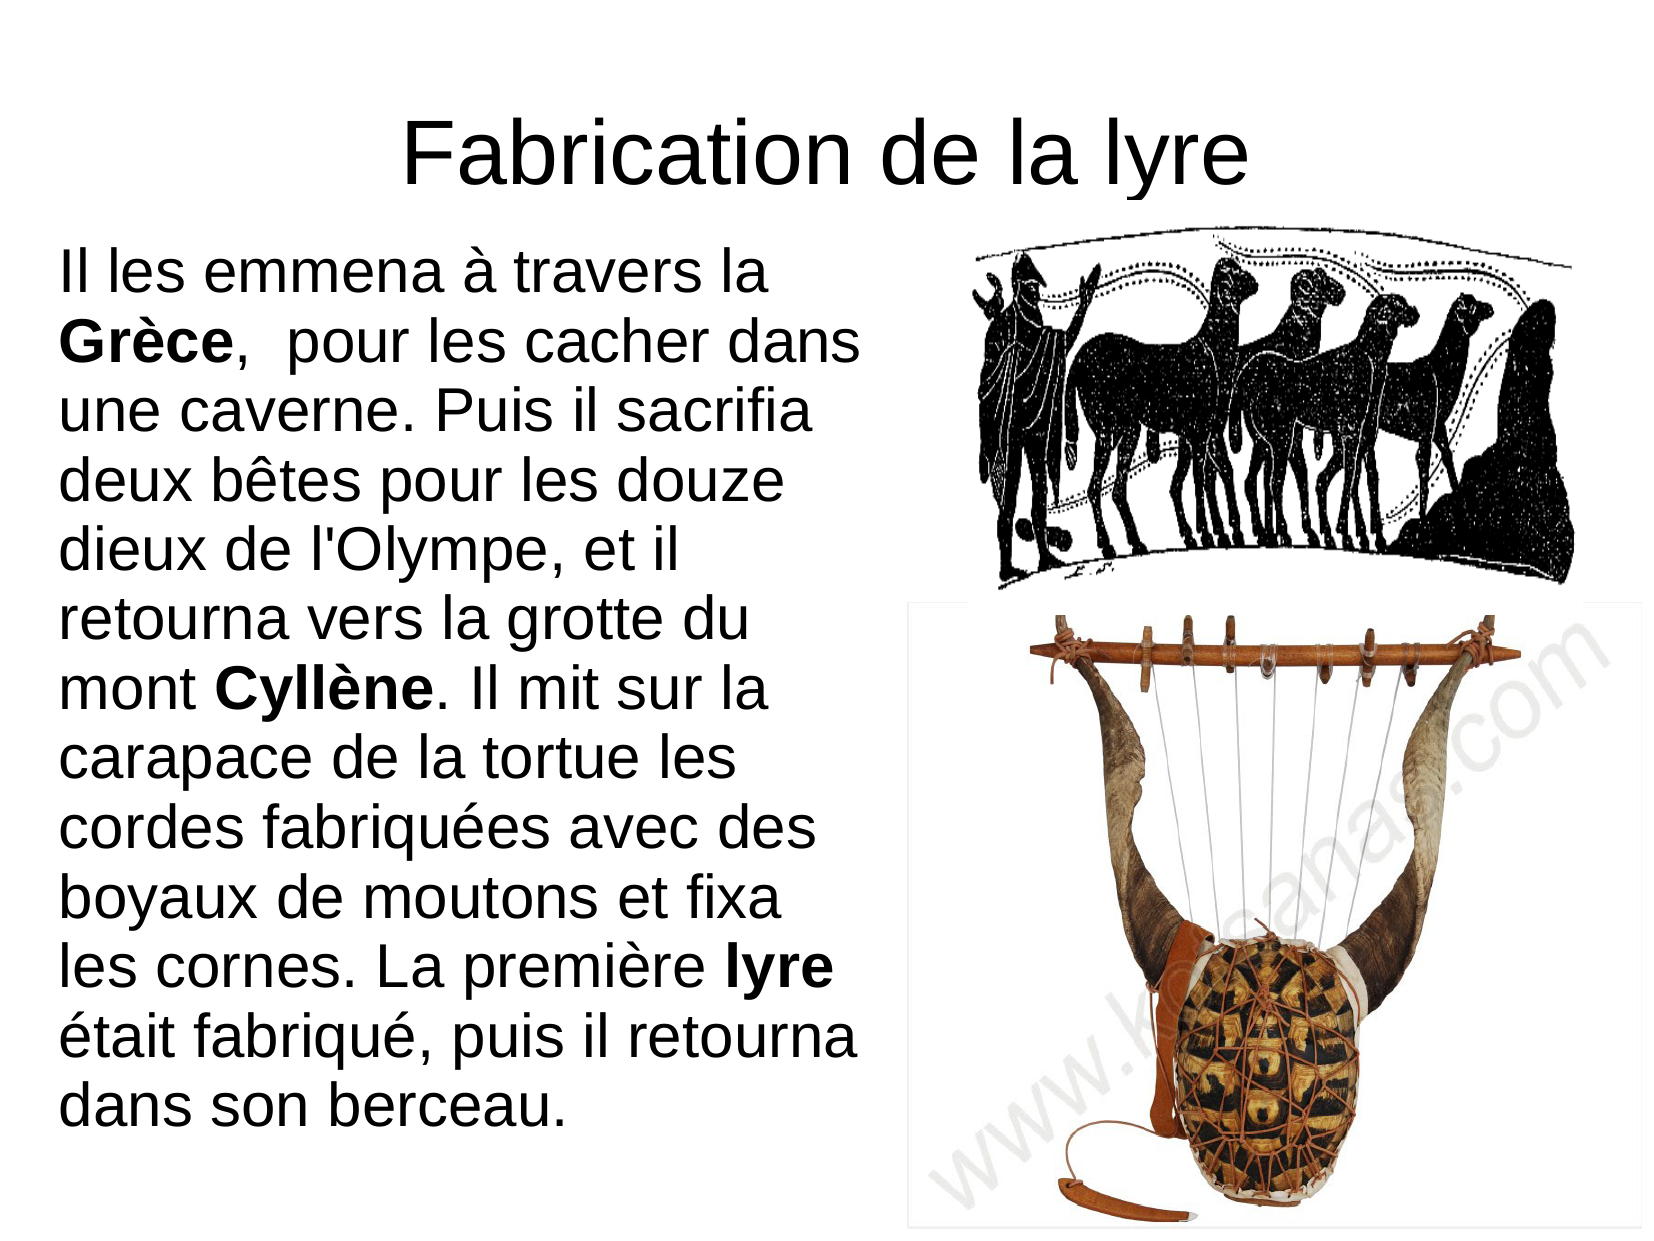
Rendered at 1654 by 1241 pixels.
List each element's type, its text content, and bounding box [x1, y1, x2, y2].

picture [907, 200, 1642, 1229]
title Fabrication de la lyre [82, 49, 1571, 257]
list Il les emmena à travers la Grèce, pour les cacher dans une caverne. Puis il sacrifia deux bêtes pour les douze dieux de l'Olympe, et il retourna vers la grotte du mont Cyllène. Il mit sur la carapace de la tortue les cordes fabriquées avec des boyaux de moutons et fixa les cornes. La première lyre était fabriqué, puis il retourna dans son berceau. [59, 236, 875, 1158]
